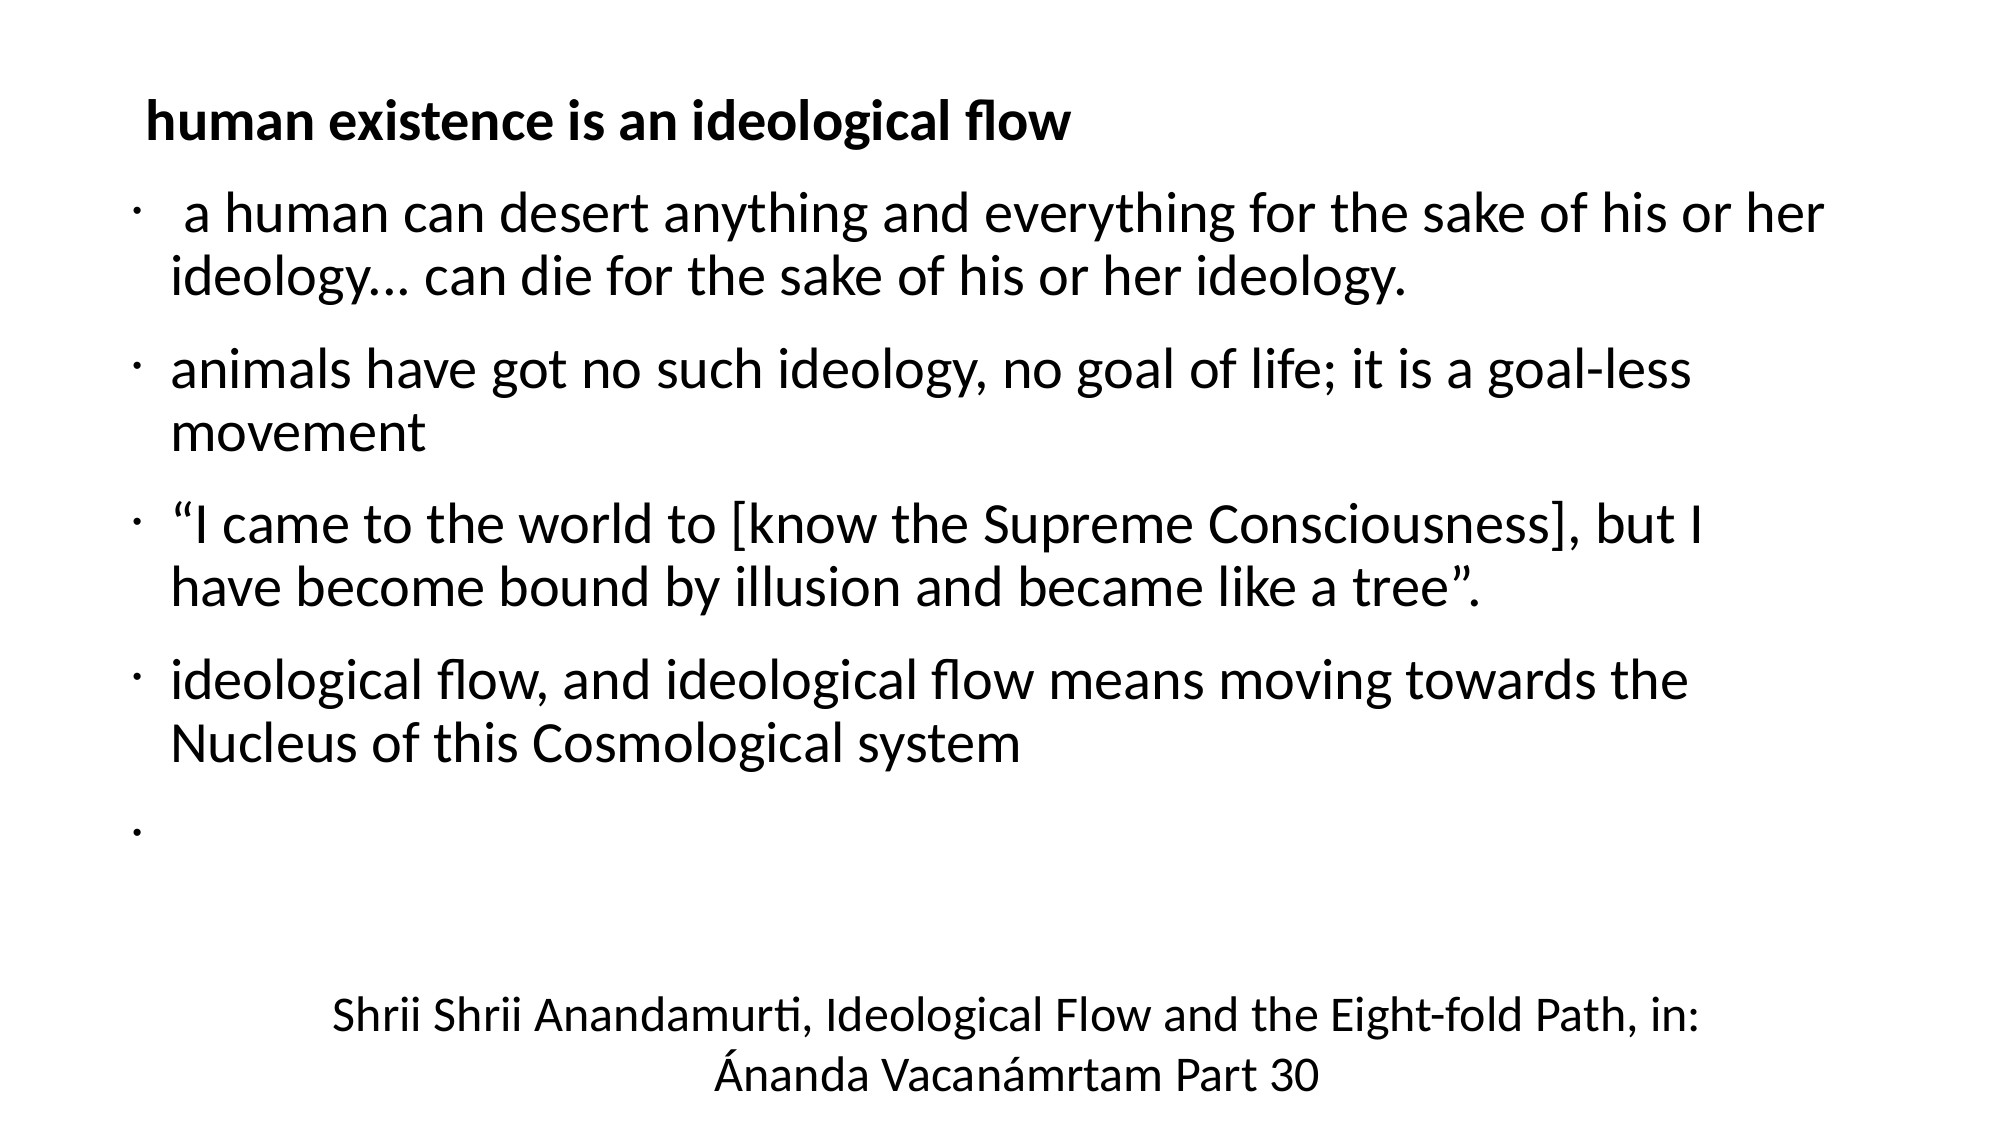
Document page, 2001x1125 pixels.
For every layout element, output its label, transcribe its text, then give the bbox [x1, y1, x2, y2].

list human existence is an ideological flow a human can desert anything and everything for the sake of his or her ideology... can die for the sake of his or her ideology. animals have got no such ideology, no goal of life; it is a goal-less movement “I came to the world to [know the Supreme Consciousness], but I have become bound by illusion and became like a tree”. ideological flow, and ideological flow means moving towards the Nucleus of this Cosmological system [117, 82, 1843, 974]
text_box Shrii Shrii Anandamurti, Ideological Flow and the Eight-fold Path, in: Ánanda Vacanámrtam Part 30 [73, 974, 1962, 1109]
